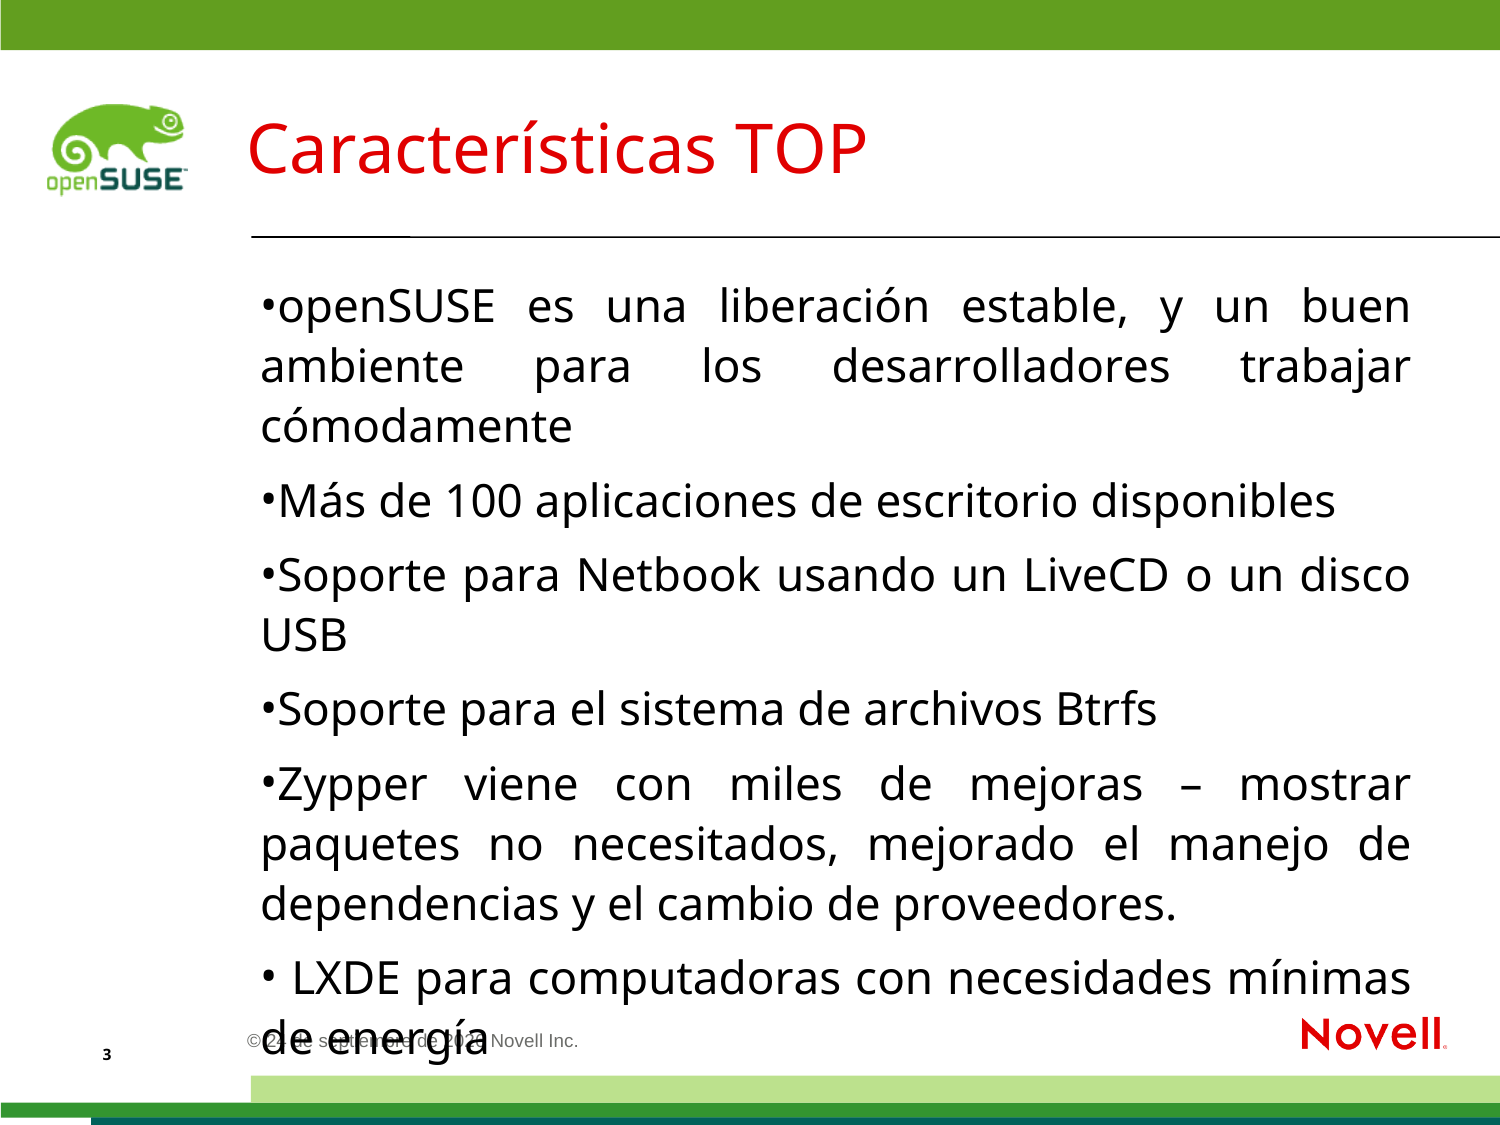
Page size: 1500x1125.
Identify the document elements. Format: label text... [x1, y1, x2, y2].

picture [1295, 1026, 1453, 1056]
list openSUSE es una liberación estable, y un buen ambiente para los desarrolladores trabajar cómodamente Más de 100 aplicaciones de escritorio disponibles Soporte para Netbook usando un LiveCD o un disco USB Soporte para el sistema de archivos Btrfs Zypper viene con miles de mejoras – mostrar paquetes no necesitados, mejorado el manejo de dependencias y el cambio de proveedores. LXDE para computadoras con necesidades mínimas de energía [245, 267, 1458, 1026]
title Características TOP [246, 60, 1409, 239]
picture [47, 104, 188, 197]
